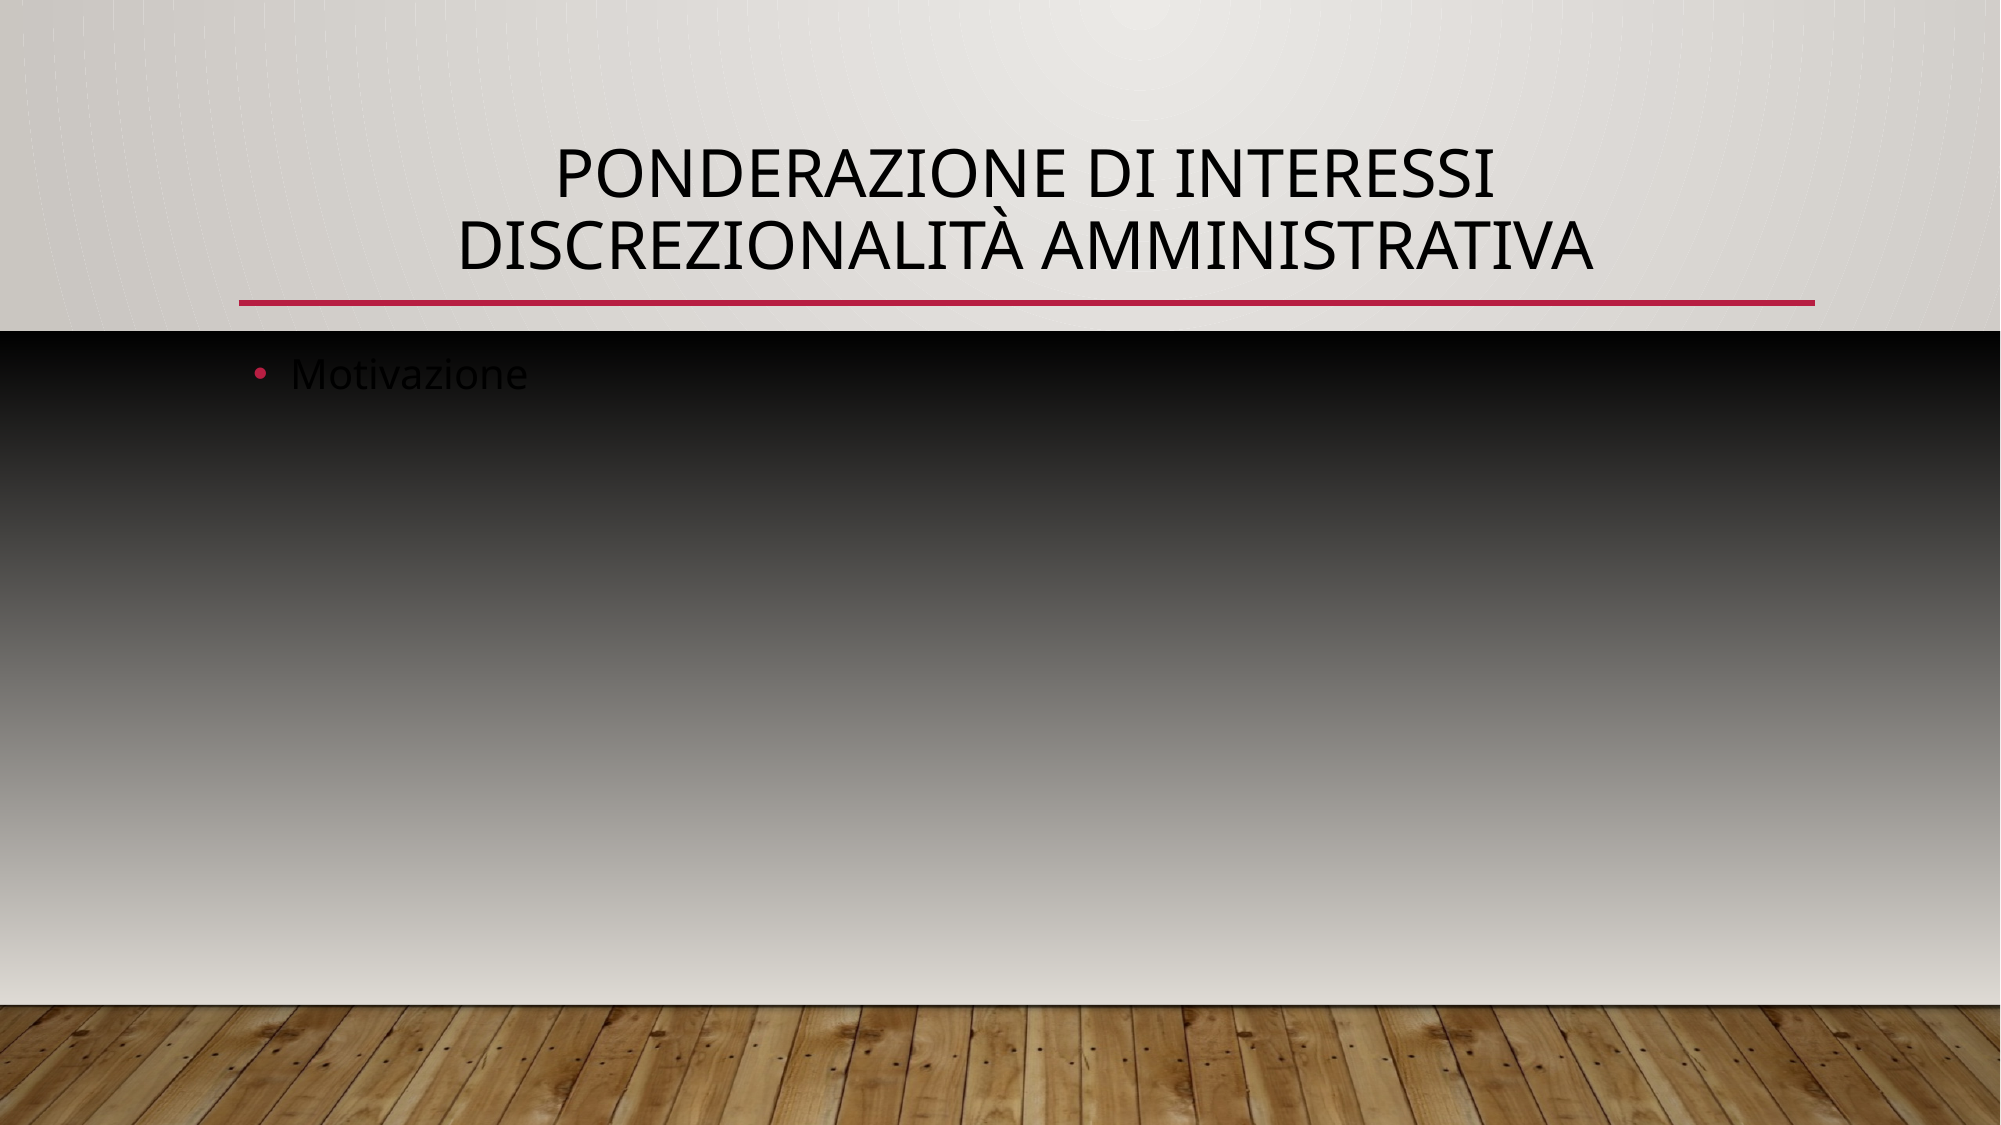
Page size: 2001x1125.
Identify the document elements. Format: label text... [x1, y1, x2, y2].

list Motivazione [238, 330, 1814, 897]
title Ponderazione di interessi discrezionalità amministrativa [238, 131, 1814, 305]
